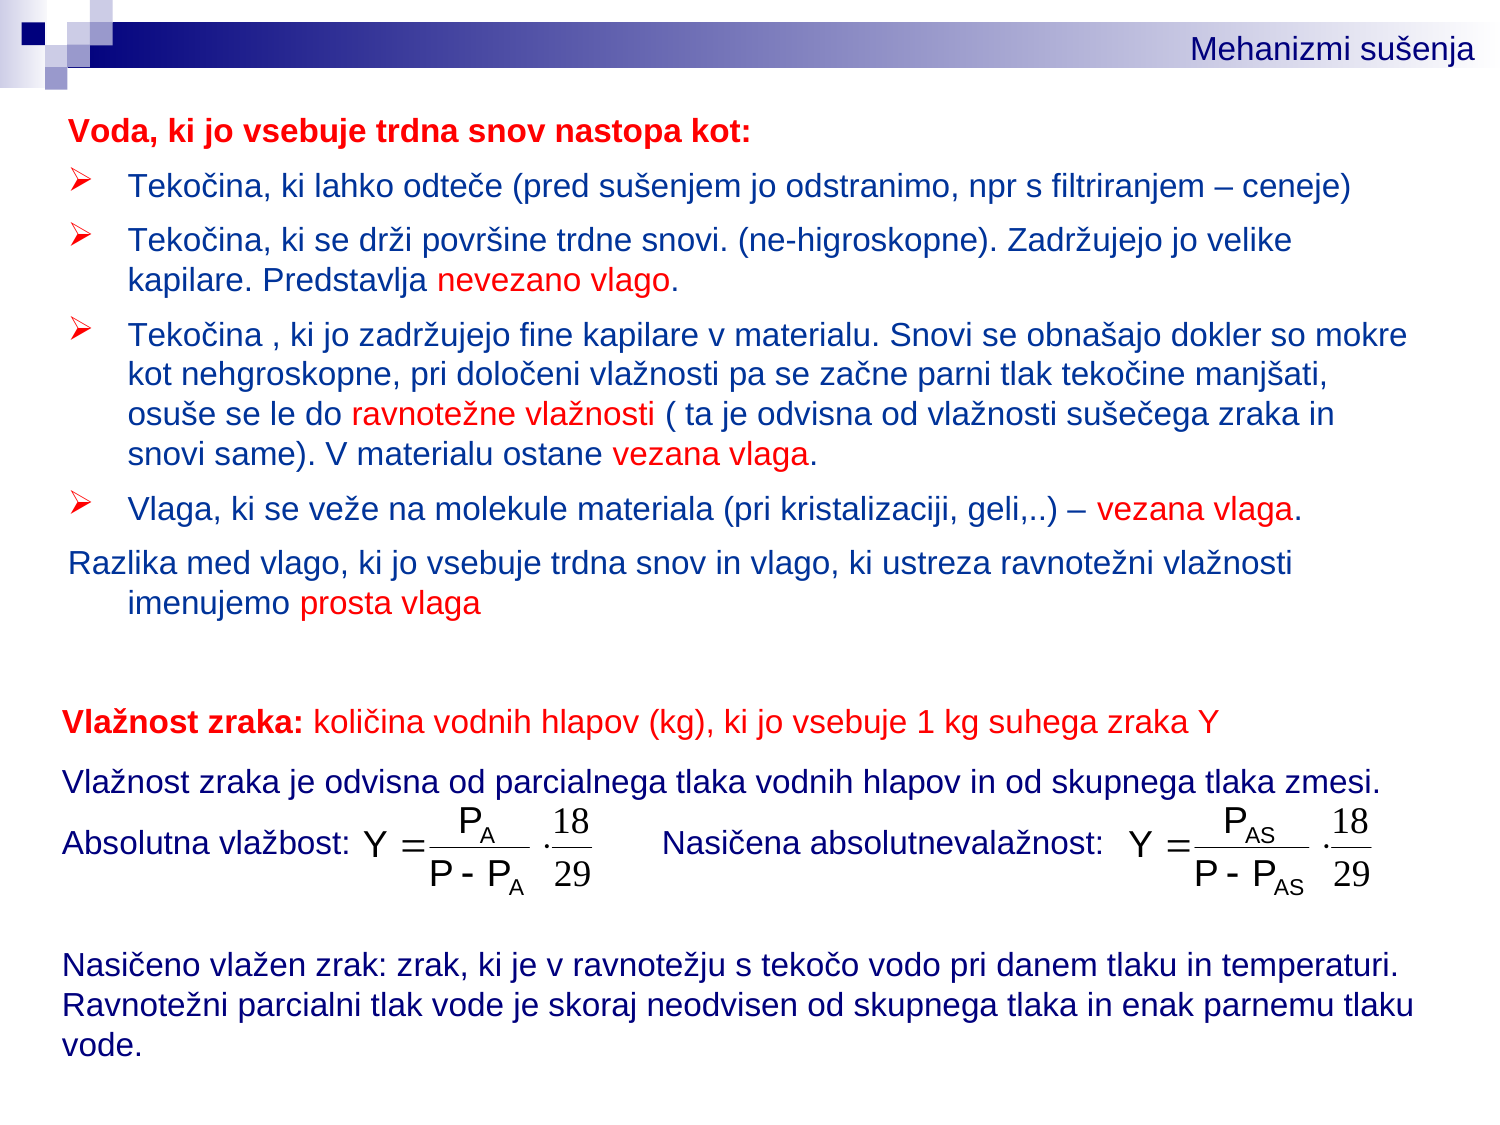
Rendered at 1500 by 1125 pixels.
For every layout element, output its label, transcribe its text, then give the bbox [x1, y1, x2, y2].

text_box Mehanizmi sušenja [1175, 18, 1500, 75]
chart [1123, 798, 1377, 901]
chart [358, 798, 597, 901]
text_box Vlažnost zraka: količina vodnih hlapov (kg), ki jo vsebuje 1 kg suhega zraka Y Vlažnost zraka je odvisna od parcialnega tlaka vodnih hlapov in od skupnega tlaka zmesi. Absolutna vlažbost: Nasičena absolutnevalažnost: Nasičeno vlažen zrak: zrak, ki je v ravnotežju s tekočo vodo pri danem tlaku in temperaturi. Ravnotežni parcialni tlak vode je skoraj neodvisen od skupnega tlaka in enak parnemu tlaku vode. [47, 692, 1483, 1071]
text_box Voda, ki jo vsebuje trdna snov nastopa kot: Tekočina, ki lahko odteče (pred sušenjem jo odstranimo, npr s filtriranjem – ceneje) Tekočina, ki se drži površine trdne snovi. (ne-higroskopne). Zadržujejo jo velike kapilare. Predstavlja nevezano vlago. Tekočina , ki jo zadržujejo fine kapilare v materialu. Snovi se obnašajo dokler so mokre kot nehgroskopne, pri določeni vlažnosti pa se začne parni tlak tekočine manjšati, osuše se le do ravnotežne vlažnosti ( ta je odvisna od vlažnosti sušečega zraka in snovi same). V materialu ostane vezana vlaga. Vlaga, ki se veže na molekule materiala (pri kristalizaciji, geli,..) – vezana vlaga. Razlika med vlago, ki jo vsebuje trdna snov in vlago, ki ustreza ravnotežni vlažnosti imenujemo prosta vlaga [53, 101, 1436, 629]
